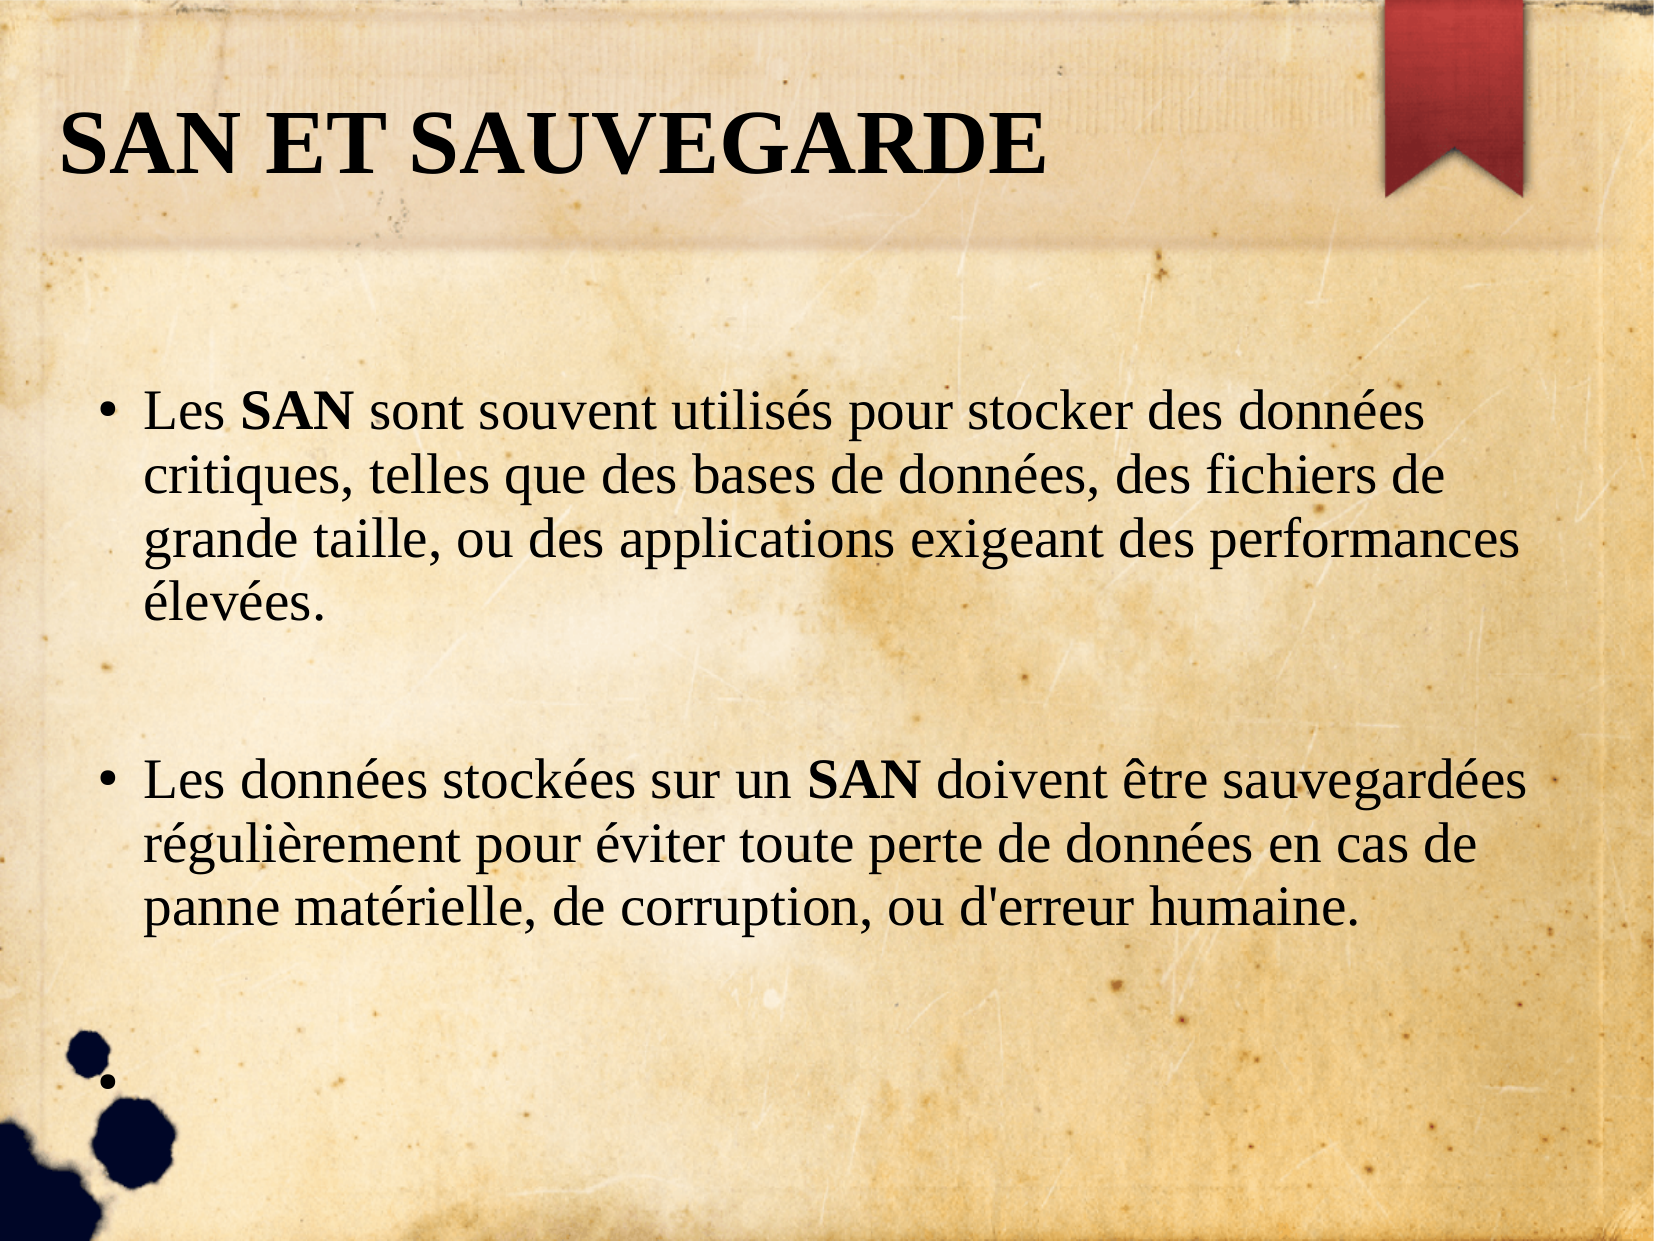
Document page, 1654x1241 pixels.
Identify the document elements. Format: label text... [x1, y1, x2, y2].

list Les SAN sont souvent utilisés pour stocker des données critiques, telles que des bases de données, des fichiers de grande taille, ou des applications exigeant des performances élevées. Les données stockées sur un SAN doivent être sauvegardées régulièrement pour éviter toute perte de données en cas de panne matérielle, de corruption, ou d'erreur humaine. [82, 290, 1538, 1010]
picture [0, 0, 1654, 1241]
title SAN ET SAUVEGARDE [59, 49, 1323, 237]
